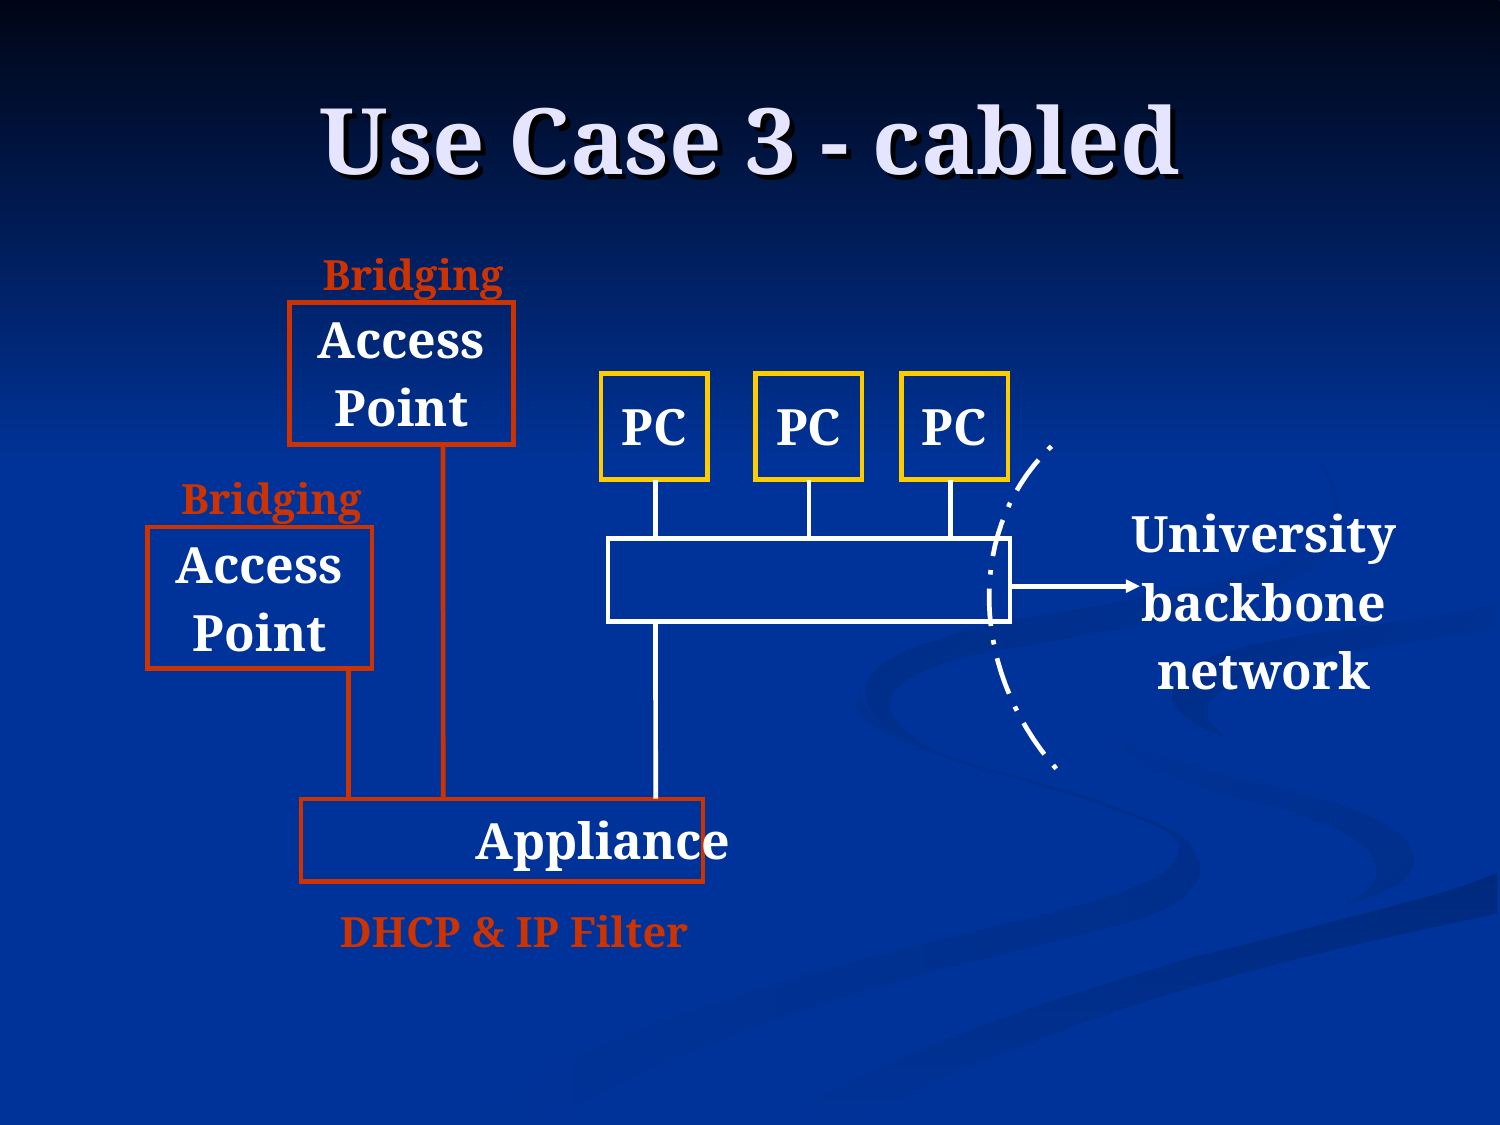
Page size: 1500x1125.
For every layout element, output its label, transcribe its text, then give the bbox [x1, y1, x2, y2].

text_box DHCP & IP Filter [325, 894, 704, 968]
text_box PC [755, 373, 862, 480]
text_box Access Point [147, 527, 373, 669]
text_box Bridging [166, 461, 378, 535]
text_box University backbone network [1117, 491, 1412, 712]
text_box Access Point [289, 302, 514, 445]
text_box PC [901, 373, 1008, 480]
text_box PC [601, 373, 708, 480]
text_box Bridging [308, 237, 519, 310]
text_box Appliance [301, 798, 703, 882]
